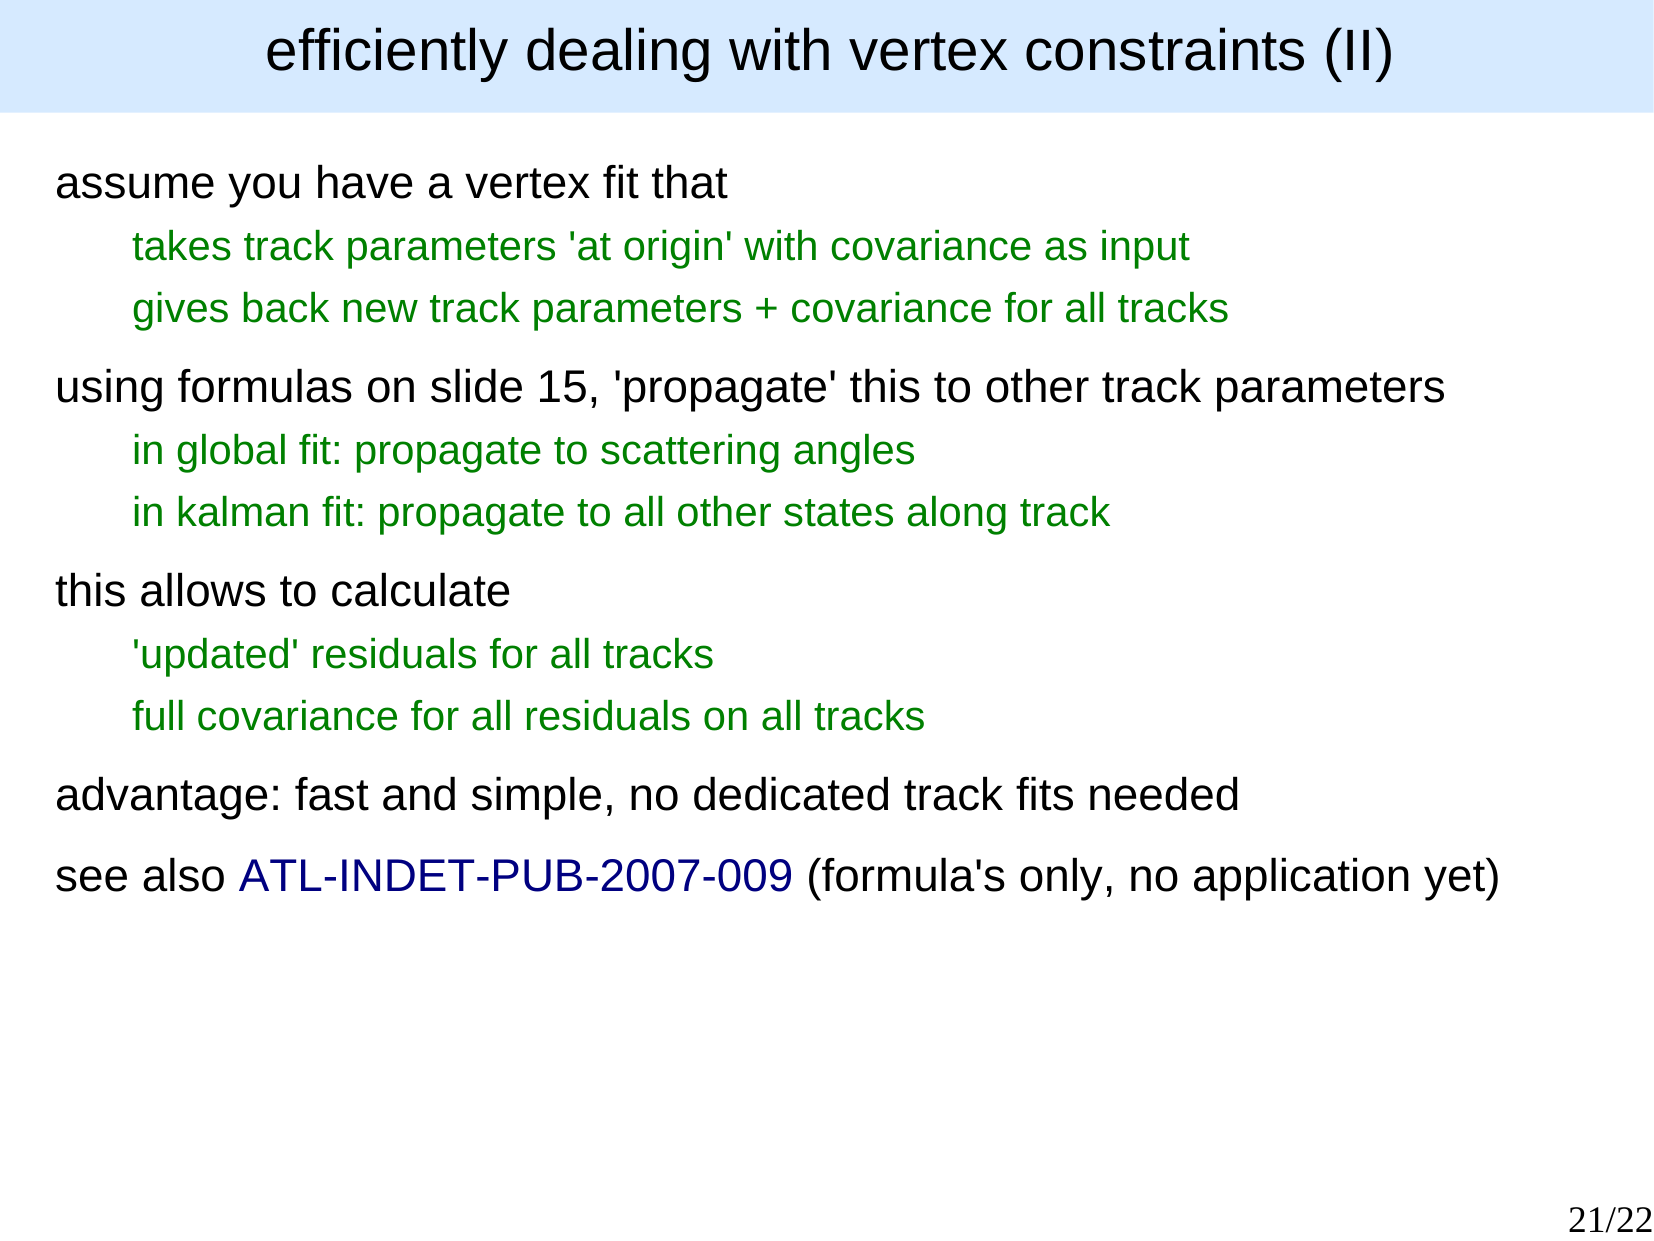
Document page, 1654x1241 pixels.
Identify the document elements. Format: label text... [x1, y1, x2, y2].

list assume you have a vertex fit that takes track parameters 'at origin' with covariance as input gives back new track parameters + covariance for all tracks using formulas on slide 15, 'propagate' this to other track parameters in global fit: propagate to scattering angles in kalman fit: propagate to all other states along track this allows to calculate 'updated' residuals for all tracks full covariance for all residuals on all tracks advantage: fast and simple, no dedicated track fits needed see also ATL-INDET-PUB-2007-009 (formula's only, no application yet) [37, 156, 1613, 1079]
title efficiently dealing with vertex constraints (II) [86, 0, 1576, 101]
